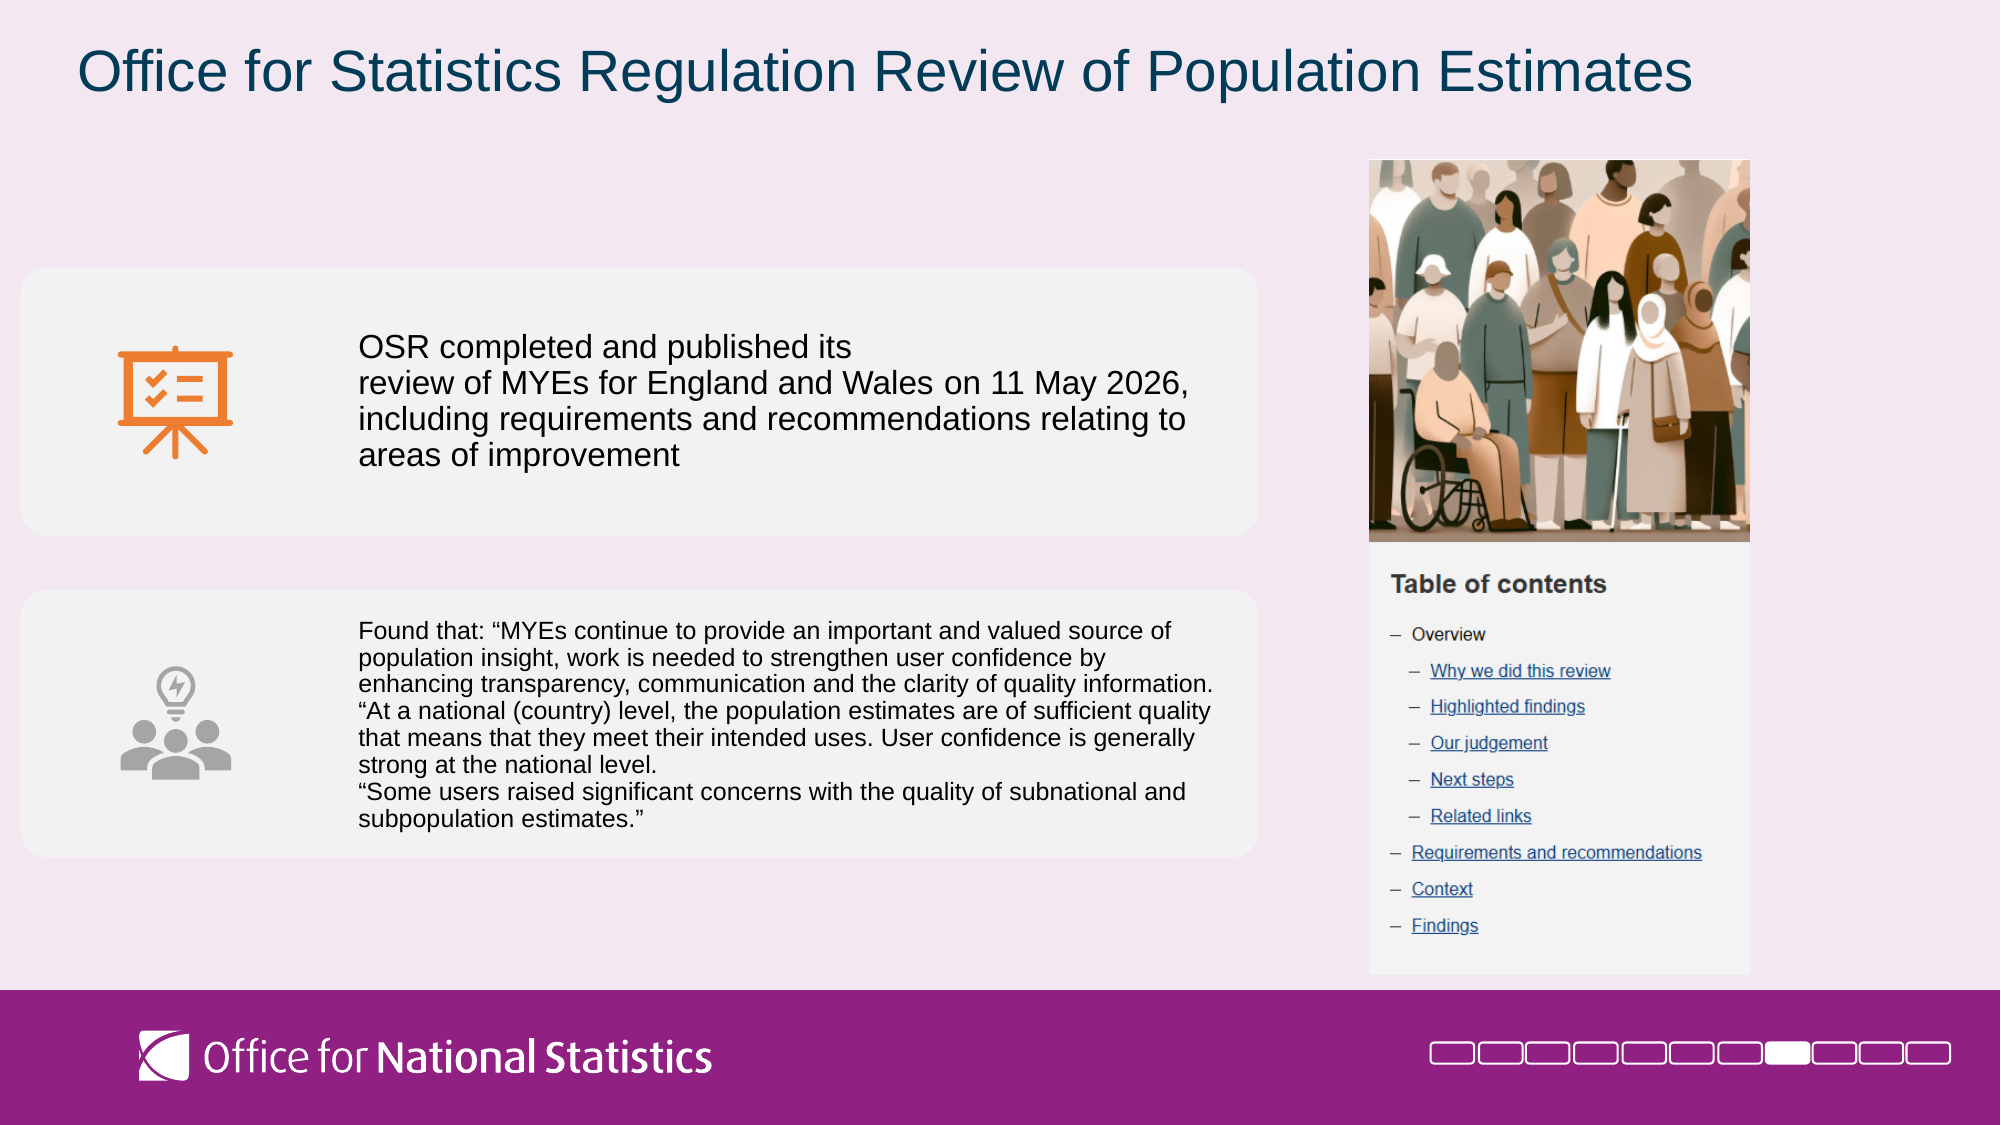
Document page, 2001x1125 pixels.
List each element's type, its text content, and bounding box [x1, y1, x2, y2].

text_box OSR completed and published its review of MYEs for England and Wales on 11 May 2026, including requirements and recommendations relating to areas of improvement [330, 267, 1259, 536]
text_box [20, 267, 330, 536]
text_box Found that: “MYEs continue to provide an important and valued source of population insight, work is needed to strengthen user confidence by enhancing transparency, communication and the clarity of quality information. “At a national (country) level, the population estimates are of sufficient quality that means that they meet their intended uses. User confidence is generally strong at the national level. “Some users raised significant concerns with the quality of subnational and subpopulation estimates.” [330, 589, 1259, 858]
text_box Office for Statistics Regulation Review of Population Estimates [77, 37, 1913, 105]
picture [1369, 159, 1750, 975]
text_box [20, 589, 330, 858]
text_box [1765, 1042, 1810, 1064]
